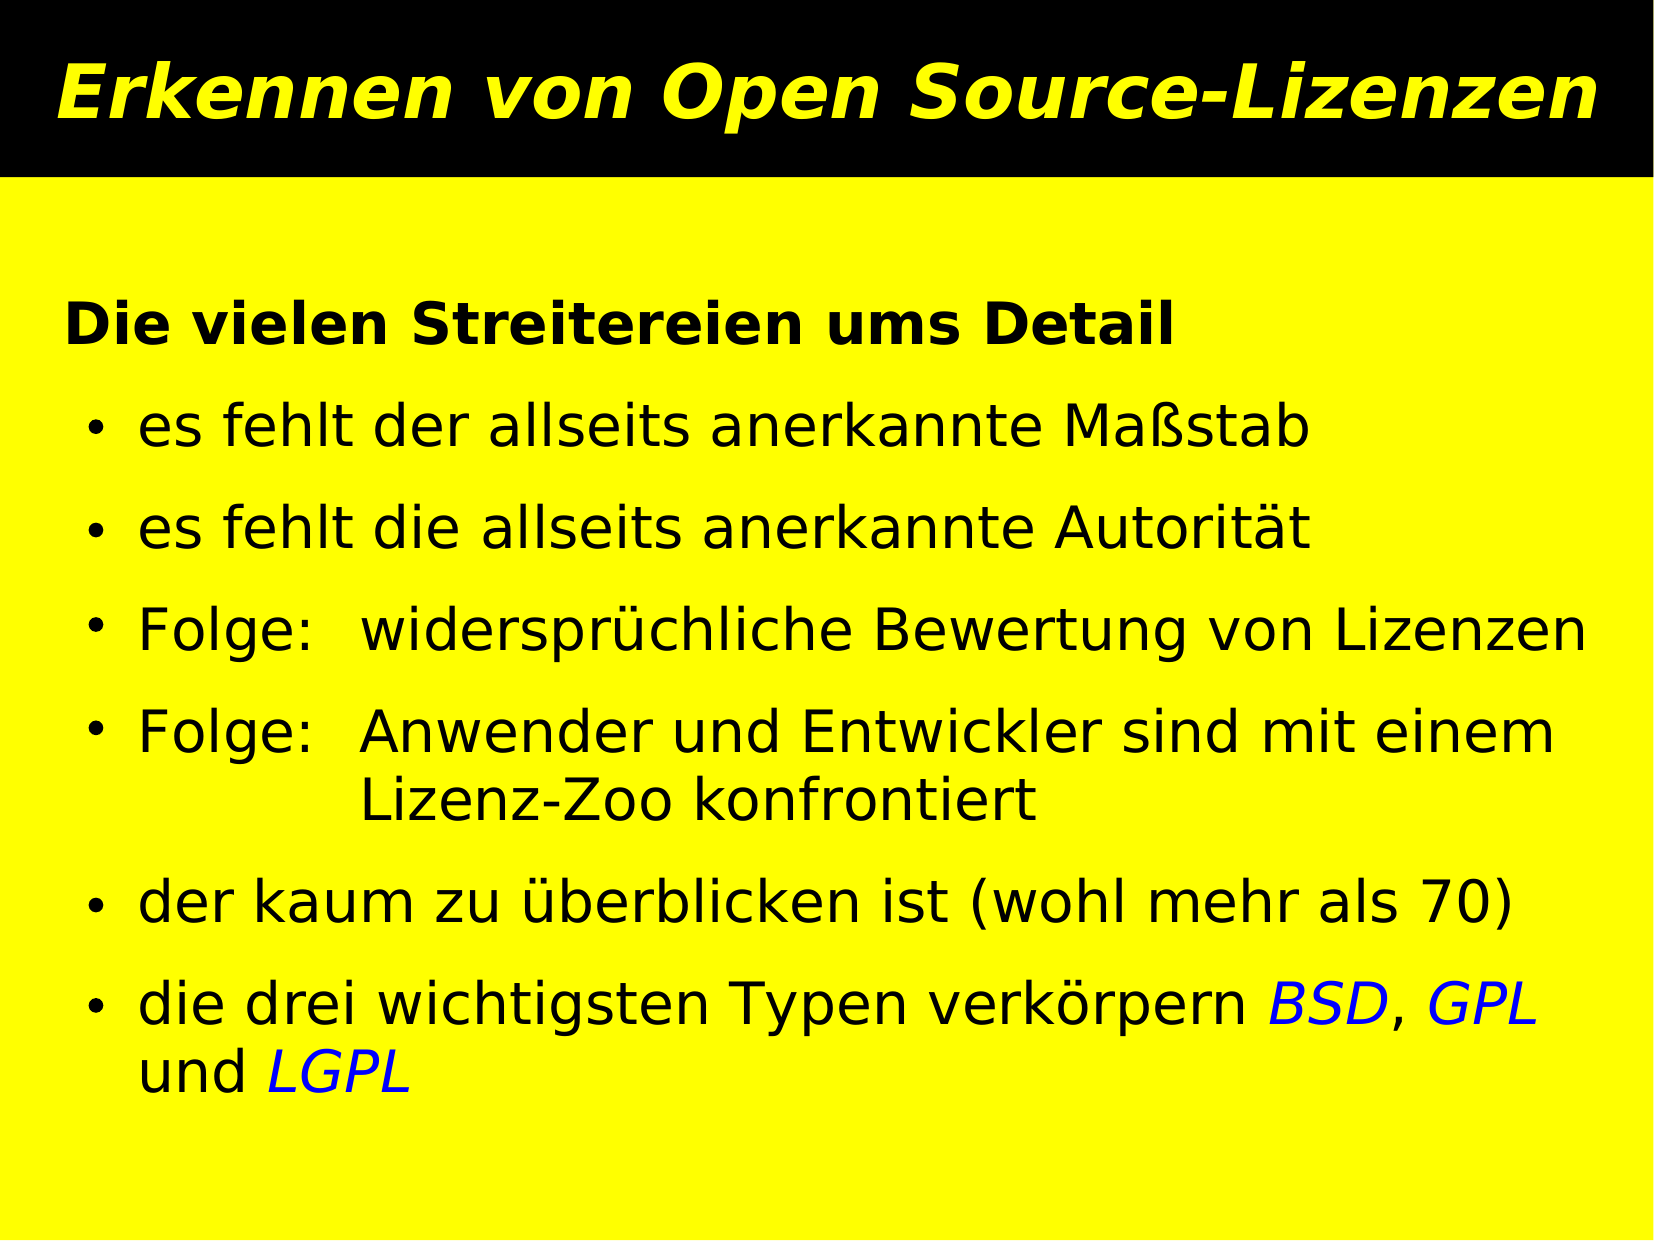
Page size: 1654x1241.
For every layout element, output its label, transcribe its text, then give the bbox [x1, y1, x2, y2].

text_box Erkennen von Open Source-Lizenzen [41, 41, 1586, 144]
text_box Die vielen Streitereien ums Detail es fehlt der allseits anerkannte Maßstab es fehlt die allseits anerkannte Autorität Folge: widersprüchliche Bewertung von Lizenzen Folge: Anwender und Entwickler sind mit einem Lizenz-Zoo konfrontiert der kaum zu überblicken ist (wohl mehr als 70) die drei wichtigsten Typen verkörpern BSD, GPL und LGPL [0, 283, 1605, 1241]
text_box [0, 0, 1654, 1241]
text_box [88, 998, 104, 1013]
text_box [88, 897, 104, 913]
text_box [88, 617, 104, 632]
text_box [88, 419, 104, 435]
text_box [88, 720, 104, 736]
text_box [88, 522, 104, 538]
